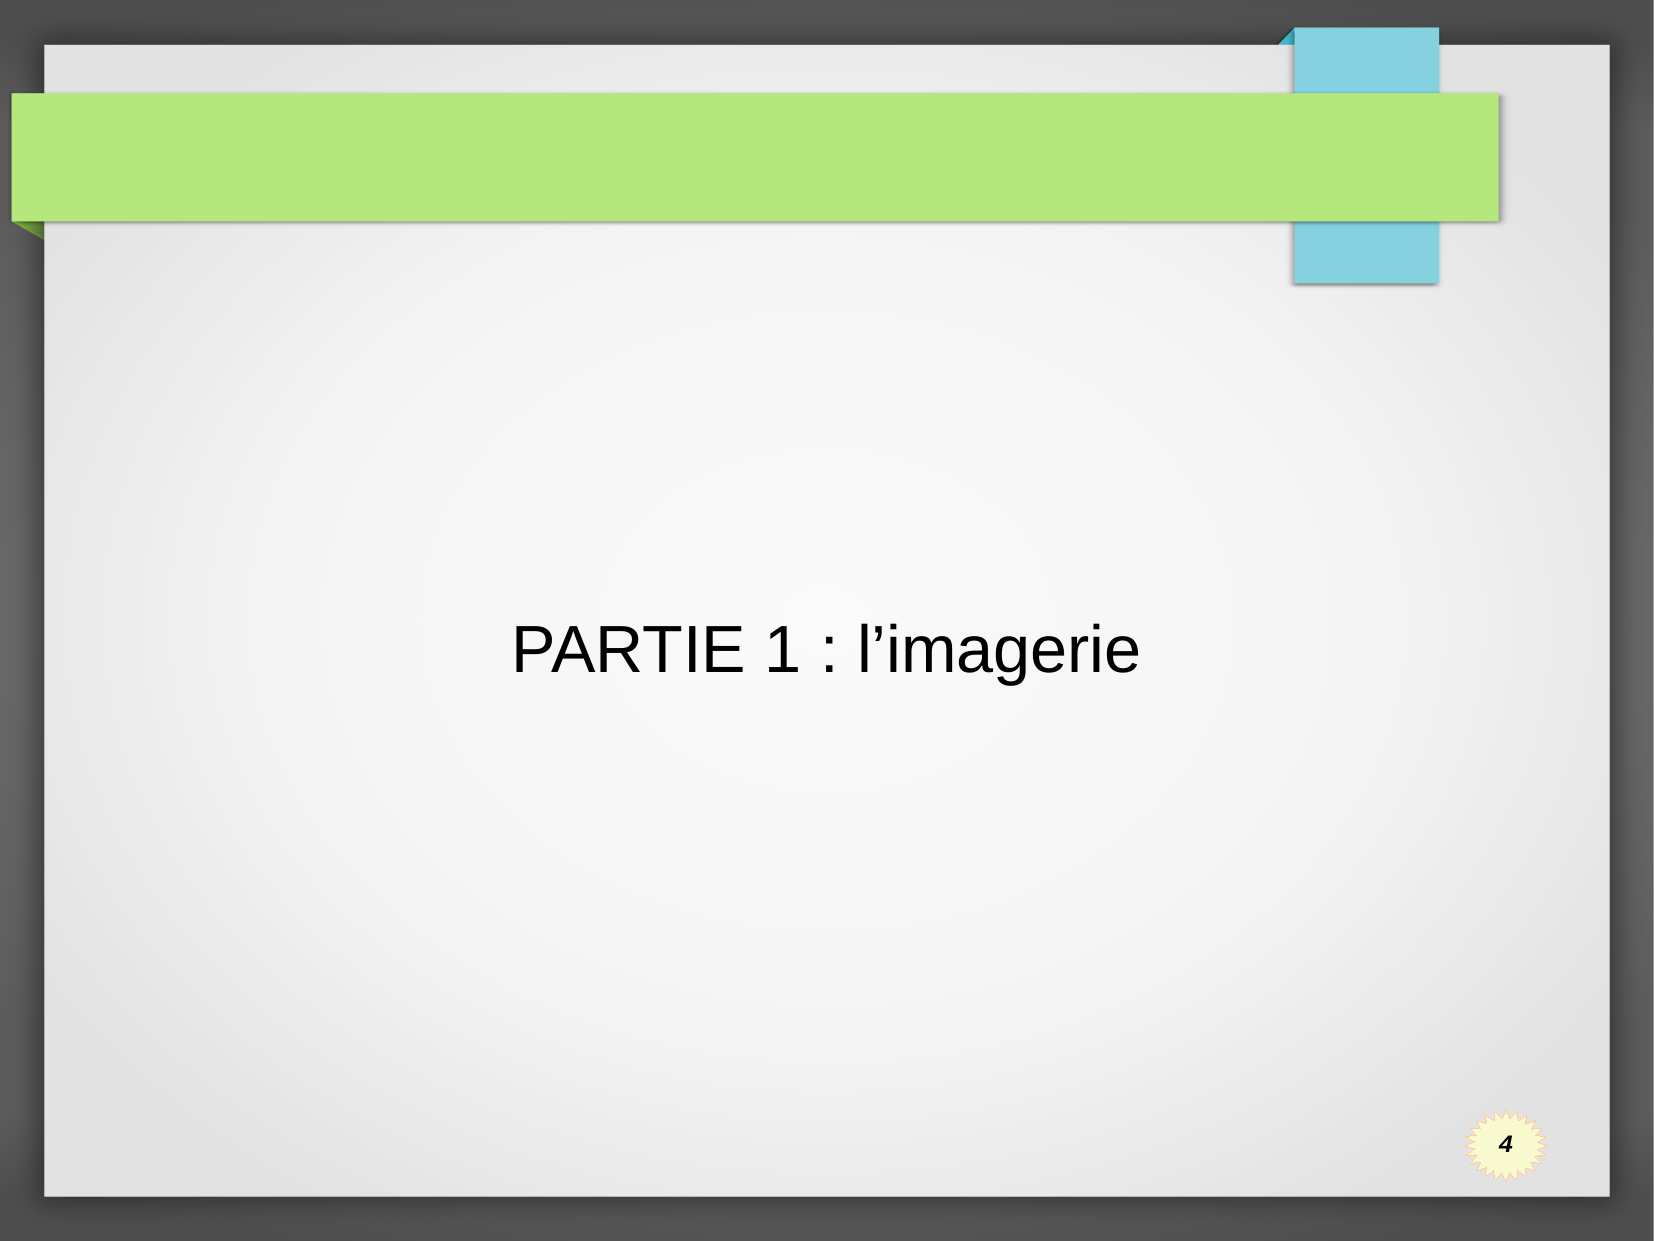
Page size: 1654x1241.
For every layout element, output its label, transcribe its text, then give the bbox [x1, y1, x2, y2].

text_box PARTIE 1 : l’imagerie [82, 290, 1571, 1010]
picture [0, 0, 1654, 1241]
